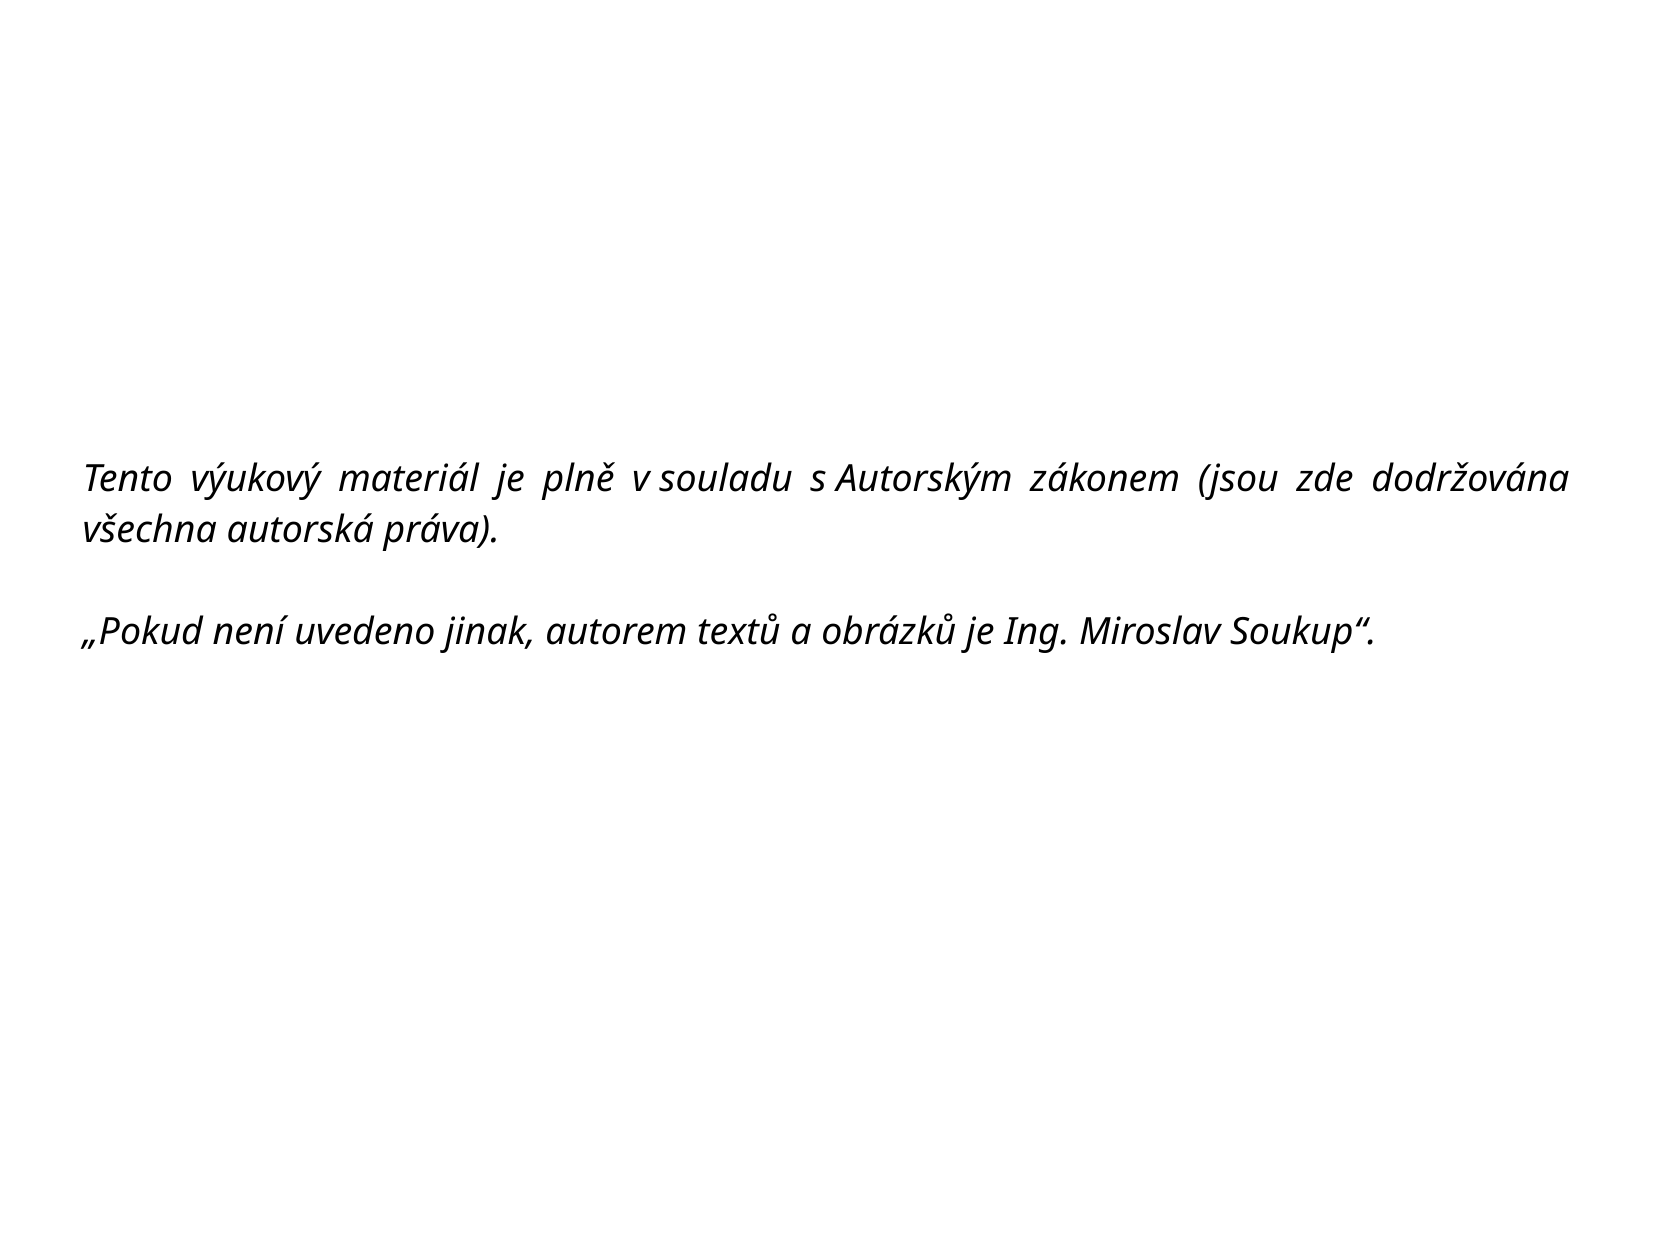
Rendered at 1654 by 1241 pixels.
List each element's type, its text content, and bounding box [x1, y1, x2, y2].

subtitle Tento výukový materiál je plně v souladu s Autorským zákonem (jsou zde dodržována všechna autorská práva). „Pokud není uvedeno jinak, autorem textů a obrázků je Ing. Miroslav Soukup“. [82, 49, 1571, 1109]
